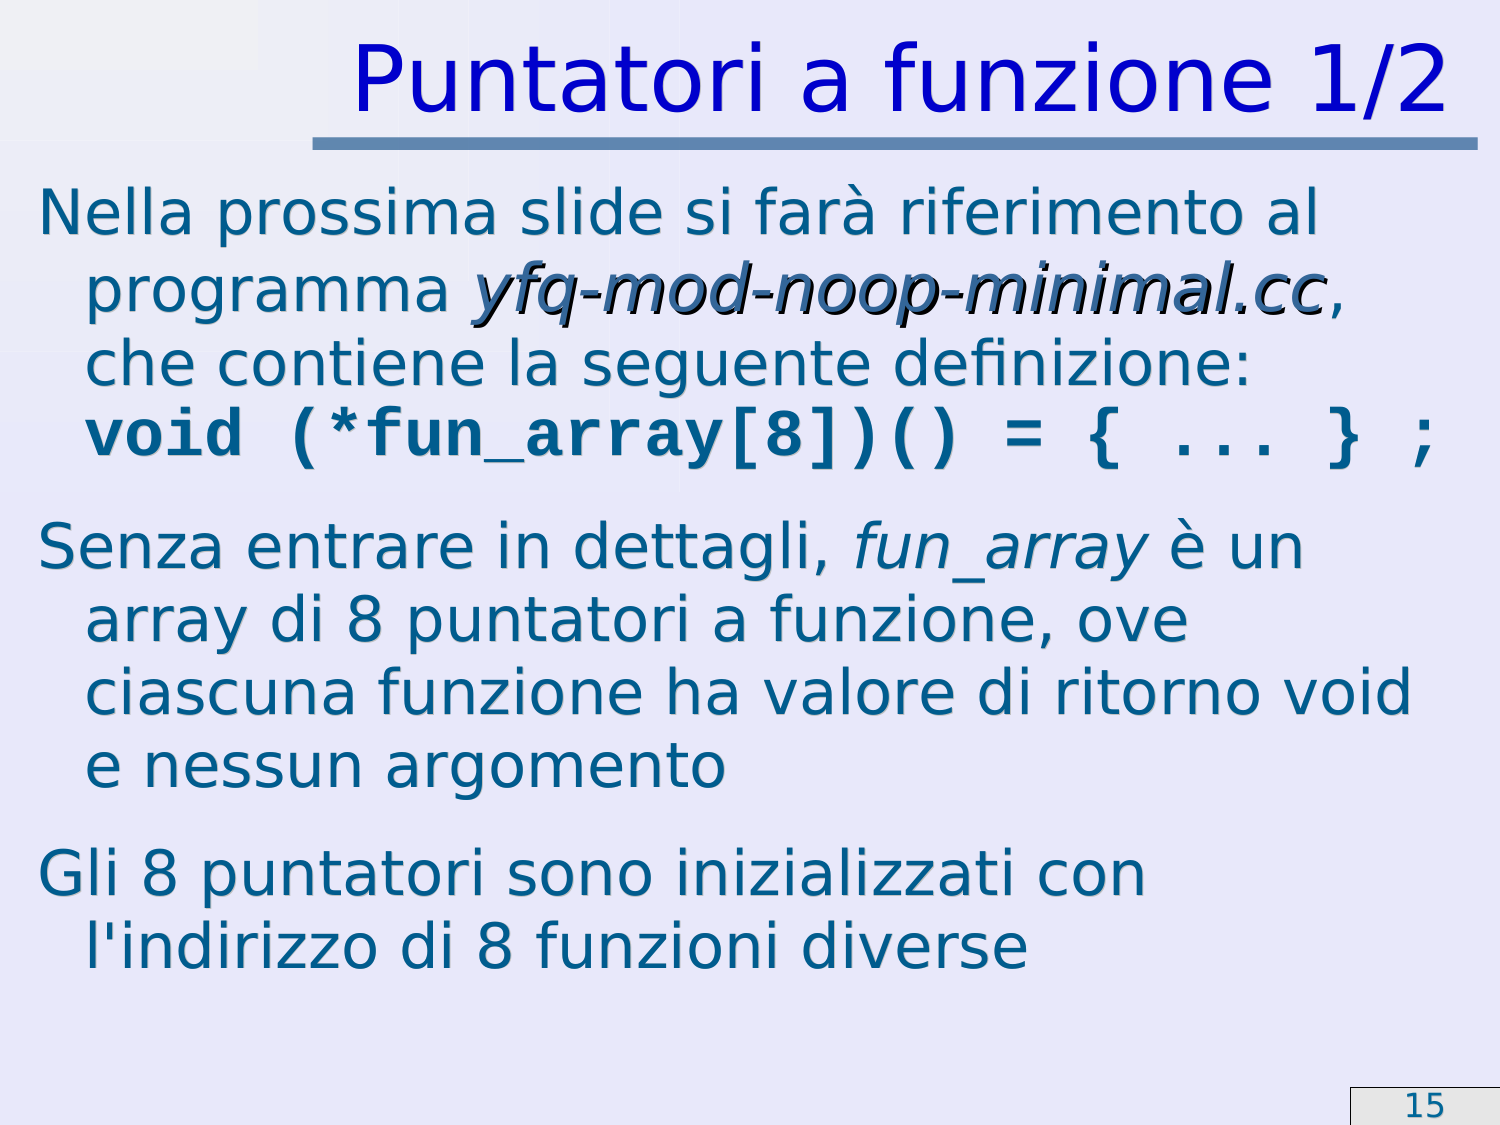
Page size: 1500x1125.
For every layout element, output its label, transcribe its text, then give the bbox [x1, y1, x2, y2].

text_box Nella prossima slide si farà riferimento al programma yfq-mod-noop-minimal.cc, che contiene la seguente definizione: void (*fun_array[8])() = { ... } ; Senza entrare in dettagli, fun_array è un array di 8 puntatori a funzione, ove ciascuna funzione ha valore di ritorno void e nessun argomento Gli 8 puntatori sono inizializzati con l'indirizzo di 8 funzioni diverse [37, 176, 1463, 984]
title Puntatori a funzione 1/2 [18, 0, 1470, 141]
text_box [312, 137, 1478, 150]
